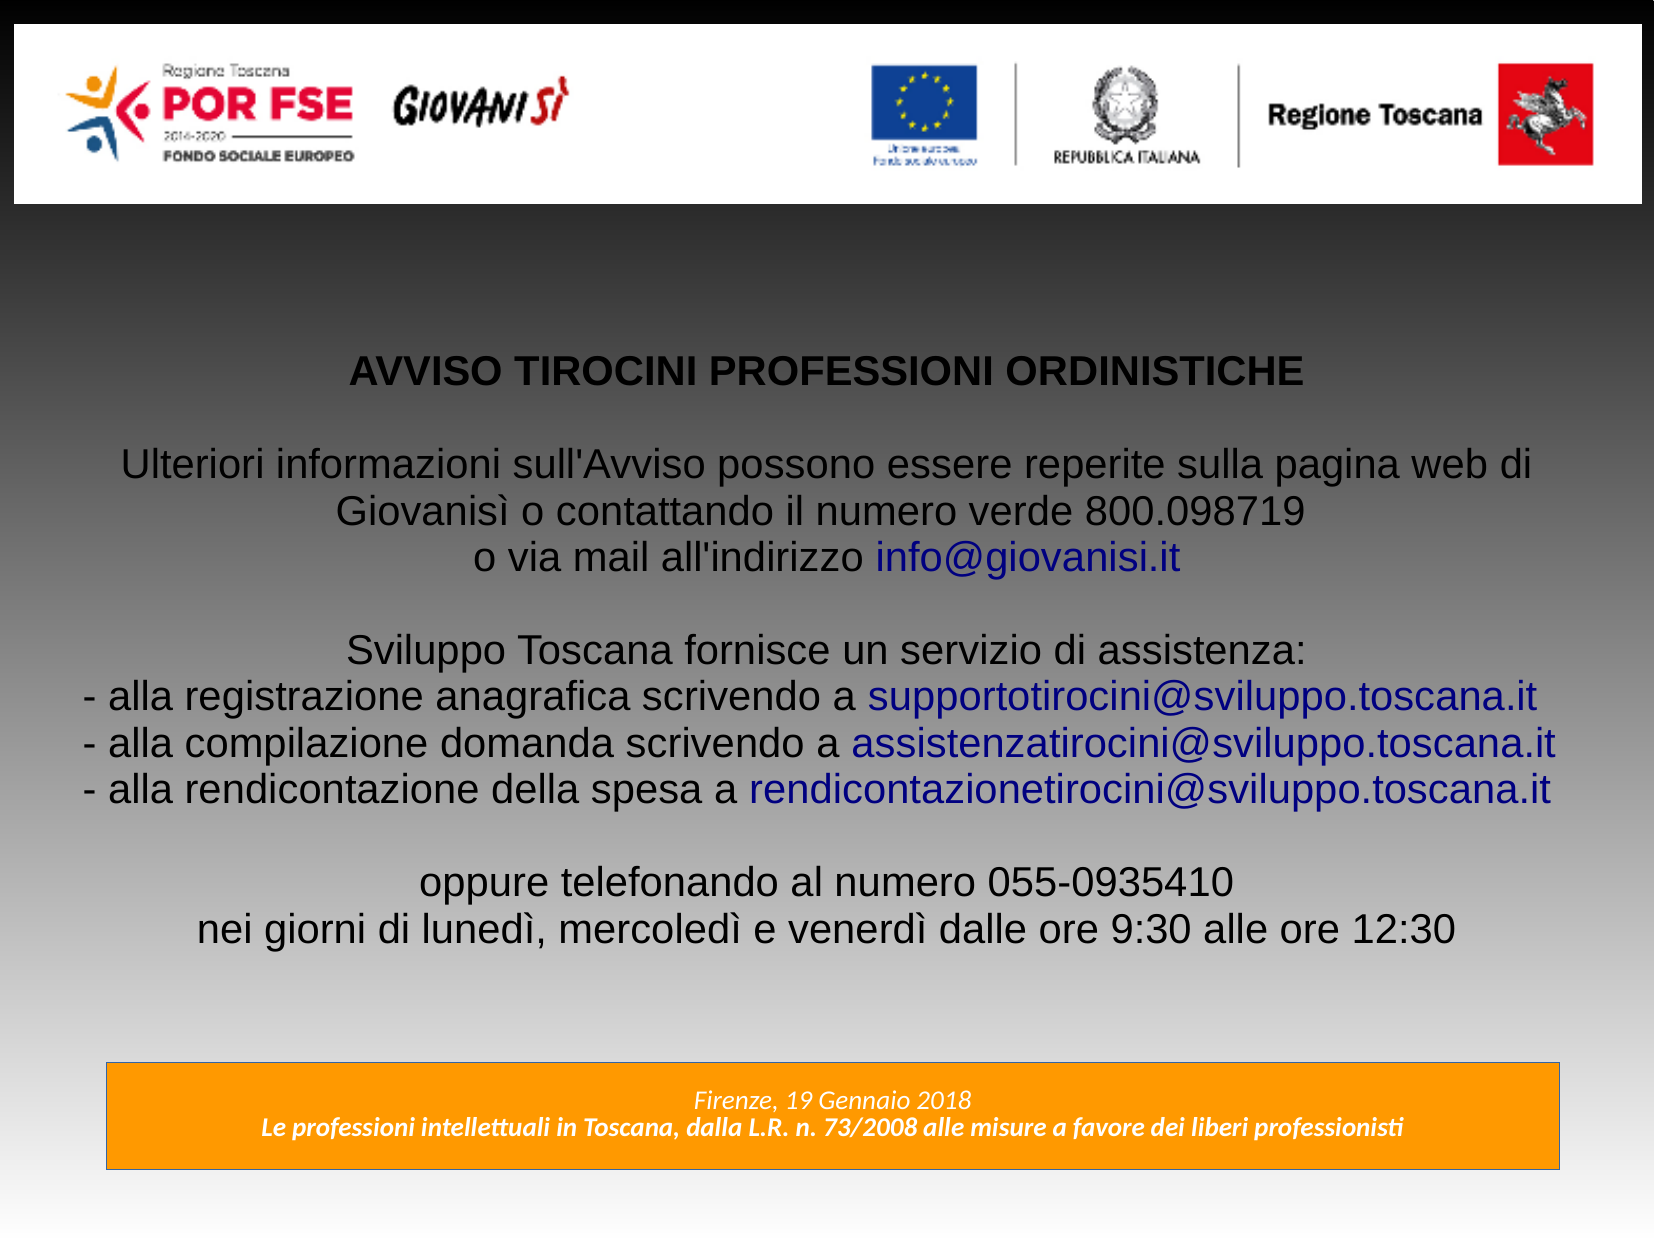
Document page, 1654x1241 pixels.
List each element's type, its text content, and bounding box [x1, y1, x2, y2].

picture [14, 24, 1642, 204]
subtitle AVVISO TIROCINI PROFESSIONI ORDINISTICHE Ulteriori informazioni sull'Avviso possono essere reperite sulla pagina web di Giovanisì o contattando il numero verde 800.098719 o via mail all'indirizzo info@giovanisi.it Sviluppo Toscana fornisce un servizio di assistenza: - alla registrazione anagrafica scrivendo a supportotirocini@sviluppo.toscana.it - alla compilazione domanda scrivendo a assistenzatirocini@sviluppo.toscana.it - alla rendicontazione della spesa a rendicontazionetirocini@sviluppo.toscana.it oppure telefonando al numero 055-0935410 nei giorni di lunedì, mercoledì e venerdì dalle ore 9:30 alle ore 12:30 [82, 290, 1571, 1010]
text_box Firenze, 19 Gennaio 2018 Le professioni intellettuali in Toscana, dalla L.R. n. 73/2008 alle misure a favore dei liberi professionisti [106, 1062, 1560, 1170]
